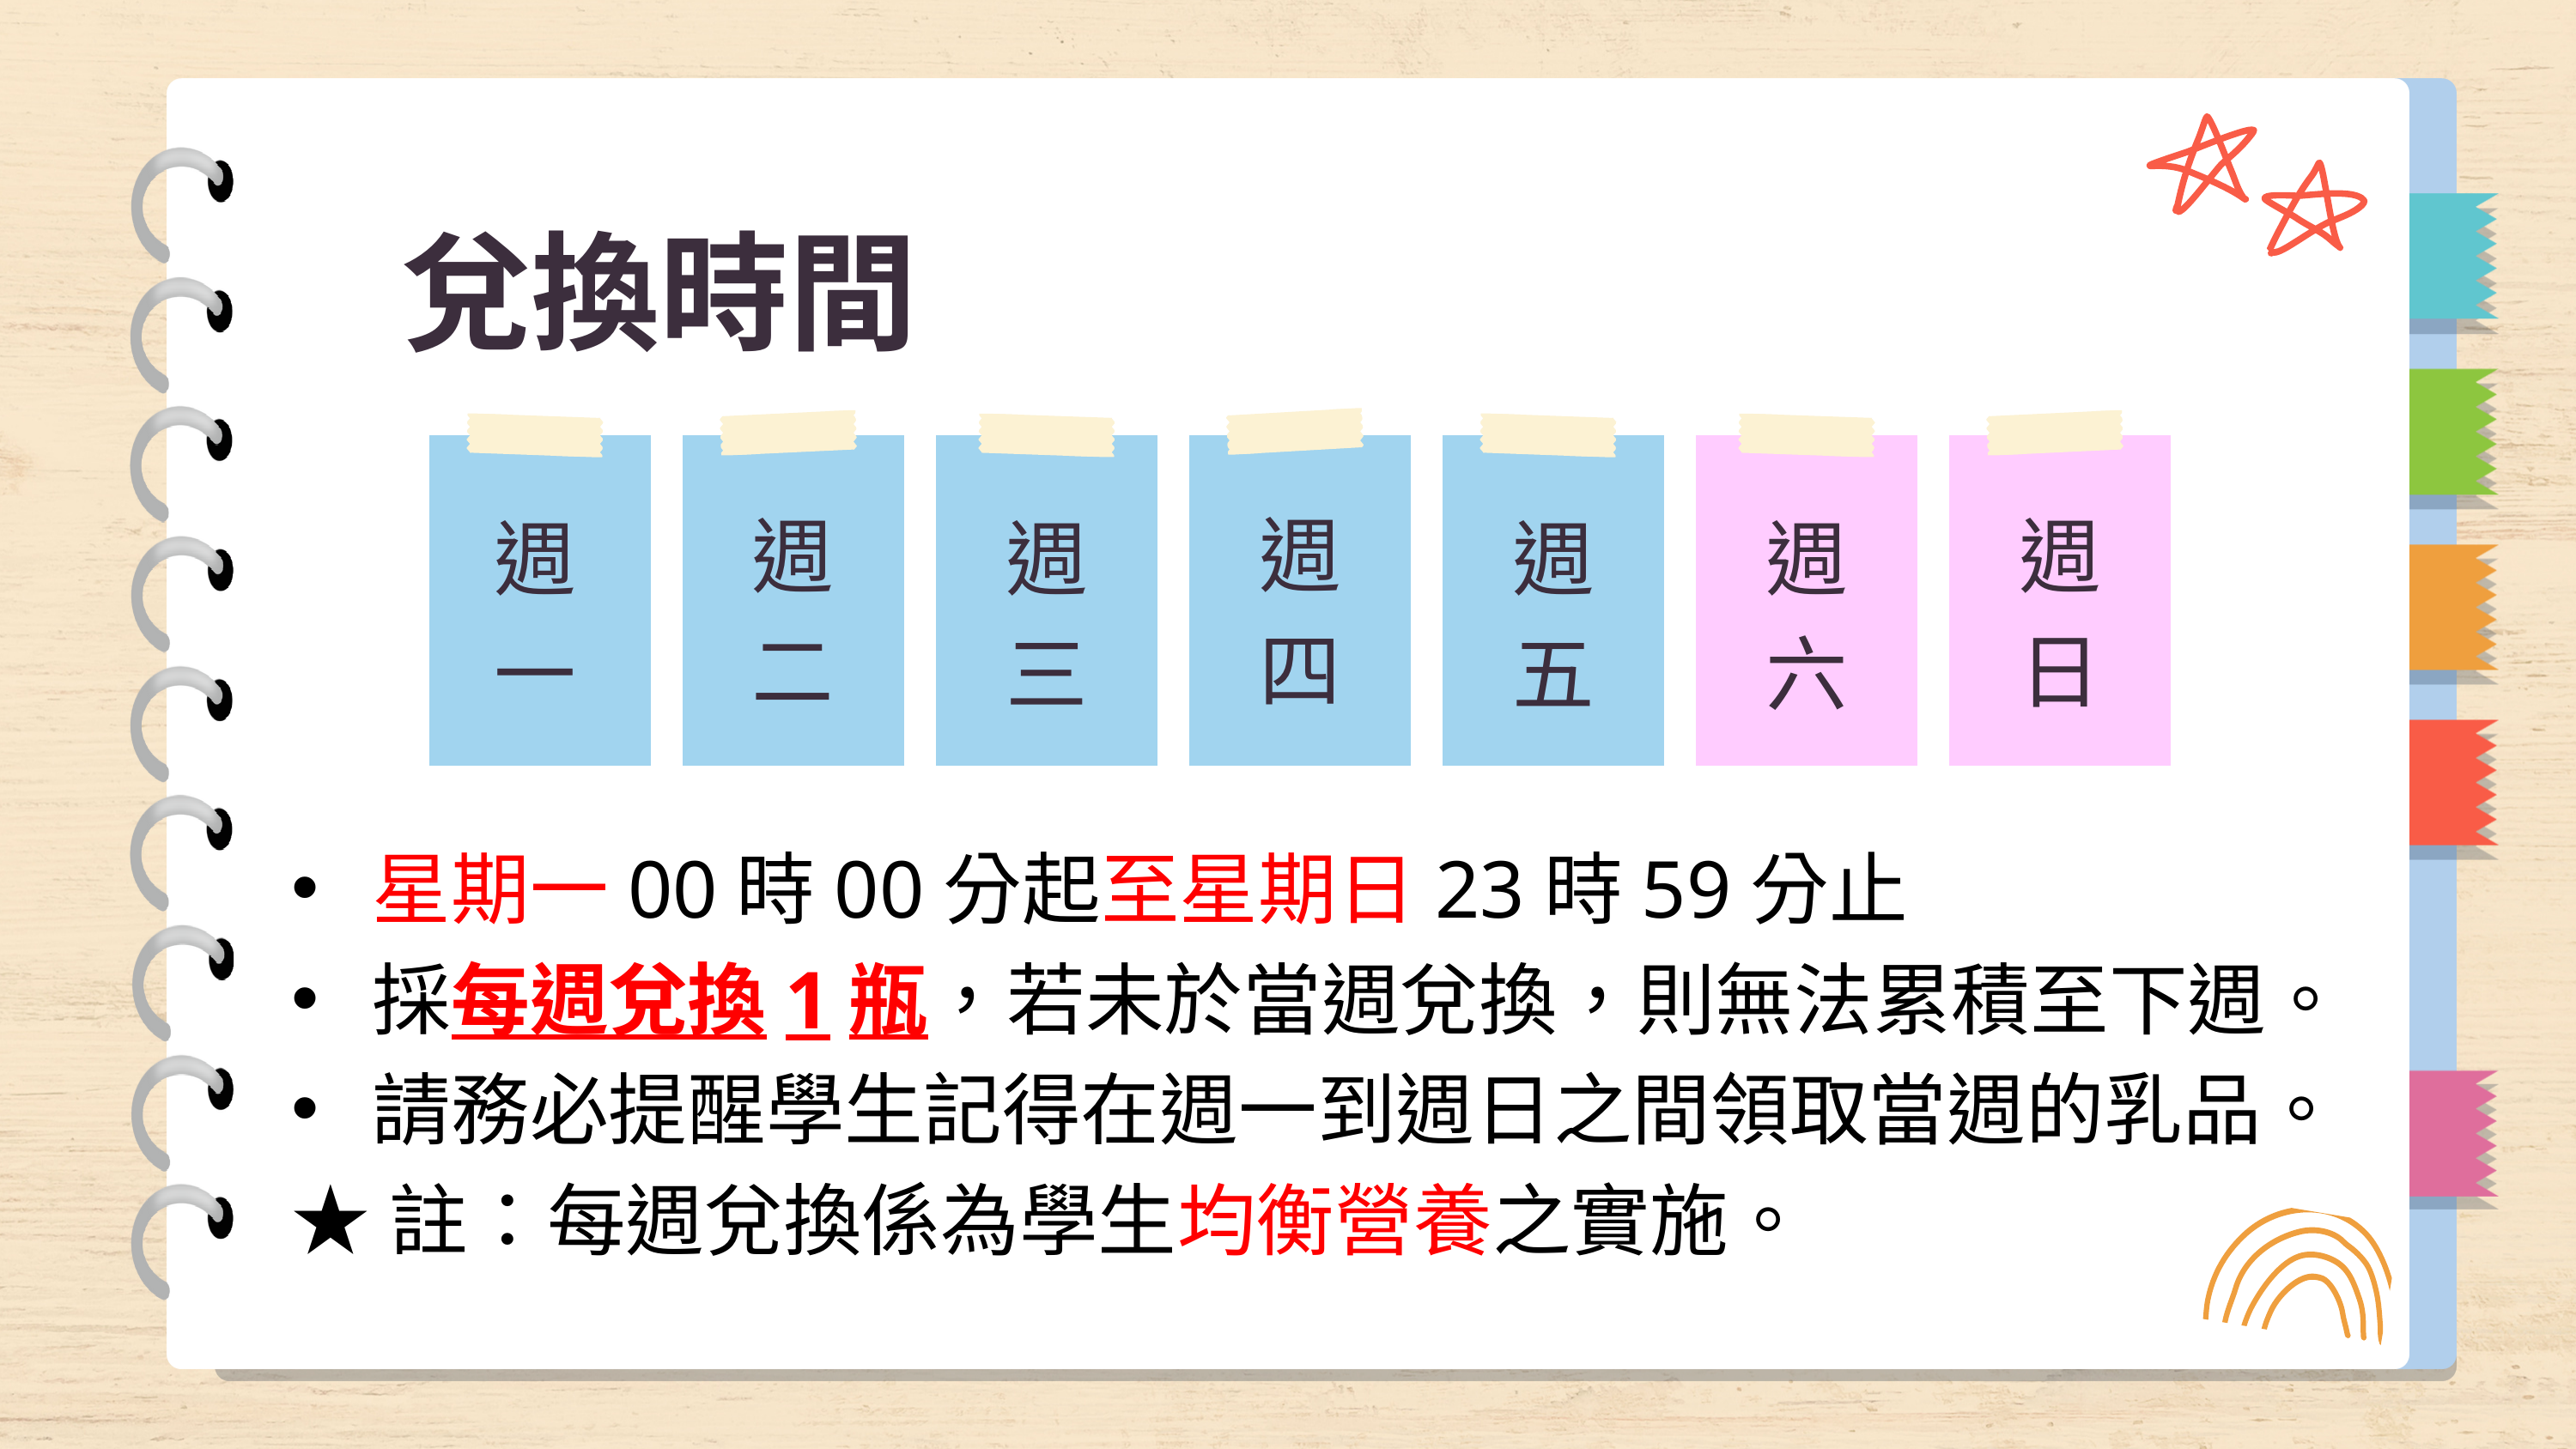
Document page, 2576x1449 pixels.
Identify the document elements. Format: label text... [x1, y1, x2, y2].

text_box [2200, 1217, 2401, 1349]
text_box [2146, 112, 2368, 258]
text_box 週一 [465, 490, 605, 745]
text_box 週日 [1989, 488, 2131, 743]
text_box [1188, 408, 1412, 766]
text_box [935, 413, 1158, 766]
text_box [429, 413, 652, 766]
text_box 週六 [1724, 490, 1889, 745]
text_box [683, 409, 905, 766]
text_box [130, 148, 234, 1301]
text_box 星期一00時00分起至星期日23時59分止 採每週兌換1瓶，若未於當週兌換，則無法累積至下週。 請務必提醒學生記得在週一到週日之間領取當週的乳品。 ★註：每週兌換係為學生均衡營養之實施。 [278, 833, 2350, 1276]
text_box 週三 [981, 490, 1112, 745]
text_box [1948, 409, 2172, 766]
text_box [1442, 413, 1665, 766]
text_box 週五 [1483, 490, 1624, 745]
text_box [1695, 413, 1918, 766]
text_box 週二 [722, 488, 864, 743]
text_box 兌換時間 [402, 211, 1600, 368]
text_box 週四 [1229, 487, 1371, 741]
